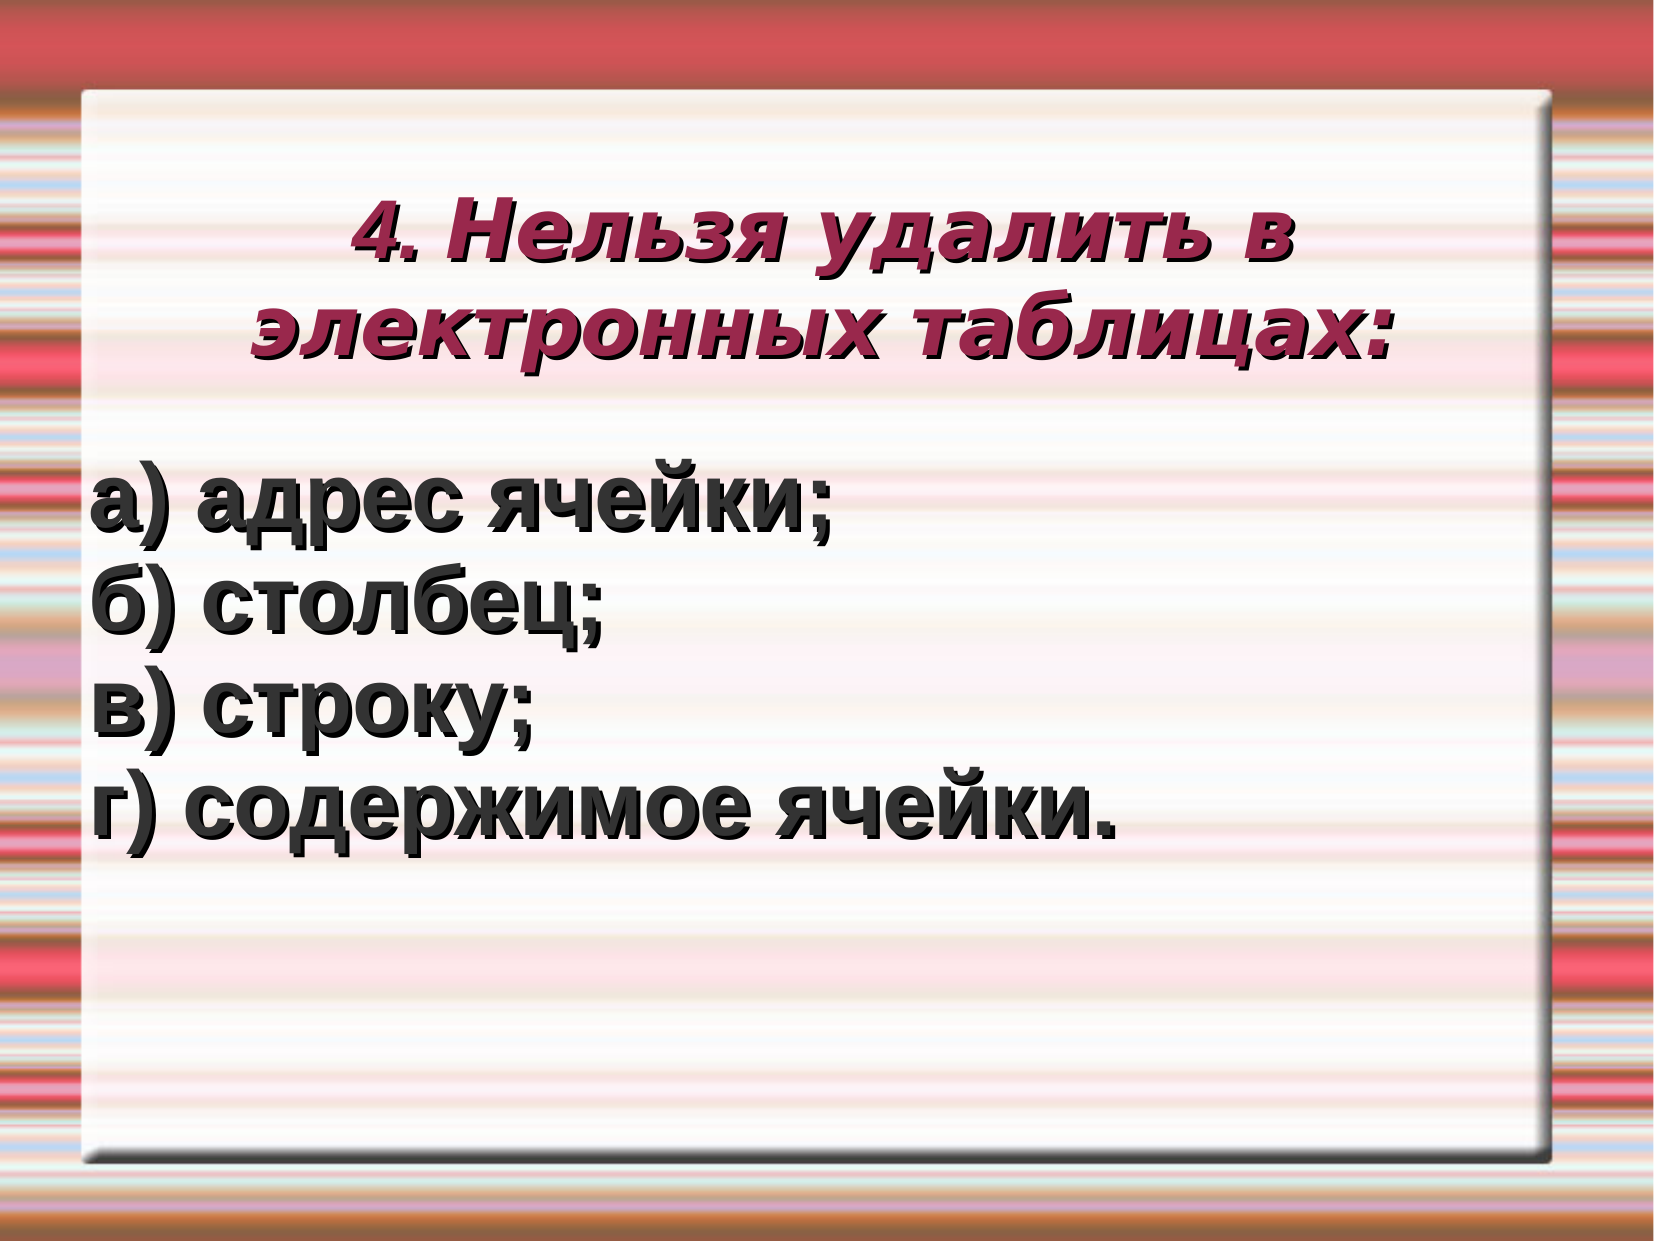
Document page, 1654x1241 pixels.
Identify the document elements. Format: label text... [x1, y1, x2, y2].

picture [0, 0, 1654, 1241]
list а) адрес ячейки; б) столбец; в) строку; г) содержимое ячейки. [88, 444, 1528, 1241]
title 4. Нельзя удалить в электронных таблицах: [59, 137, 1590, 420]
